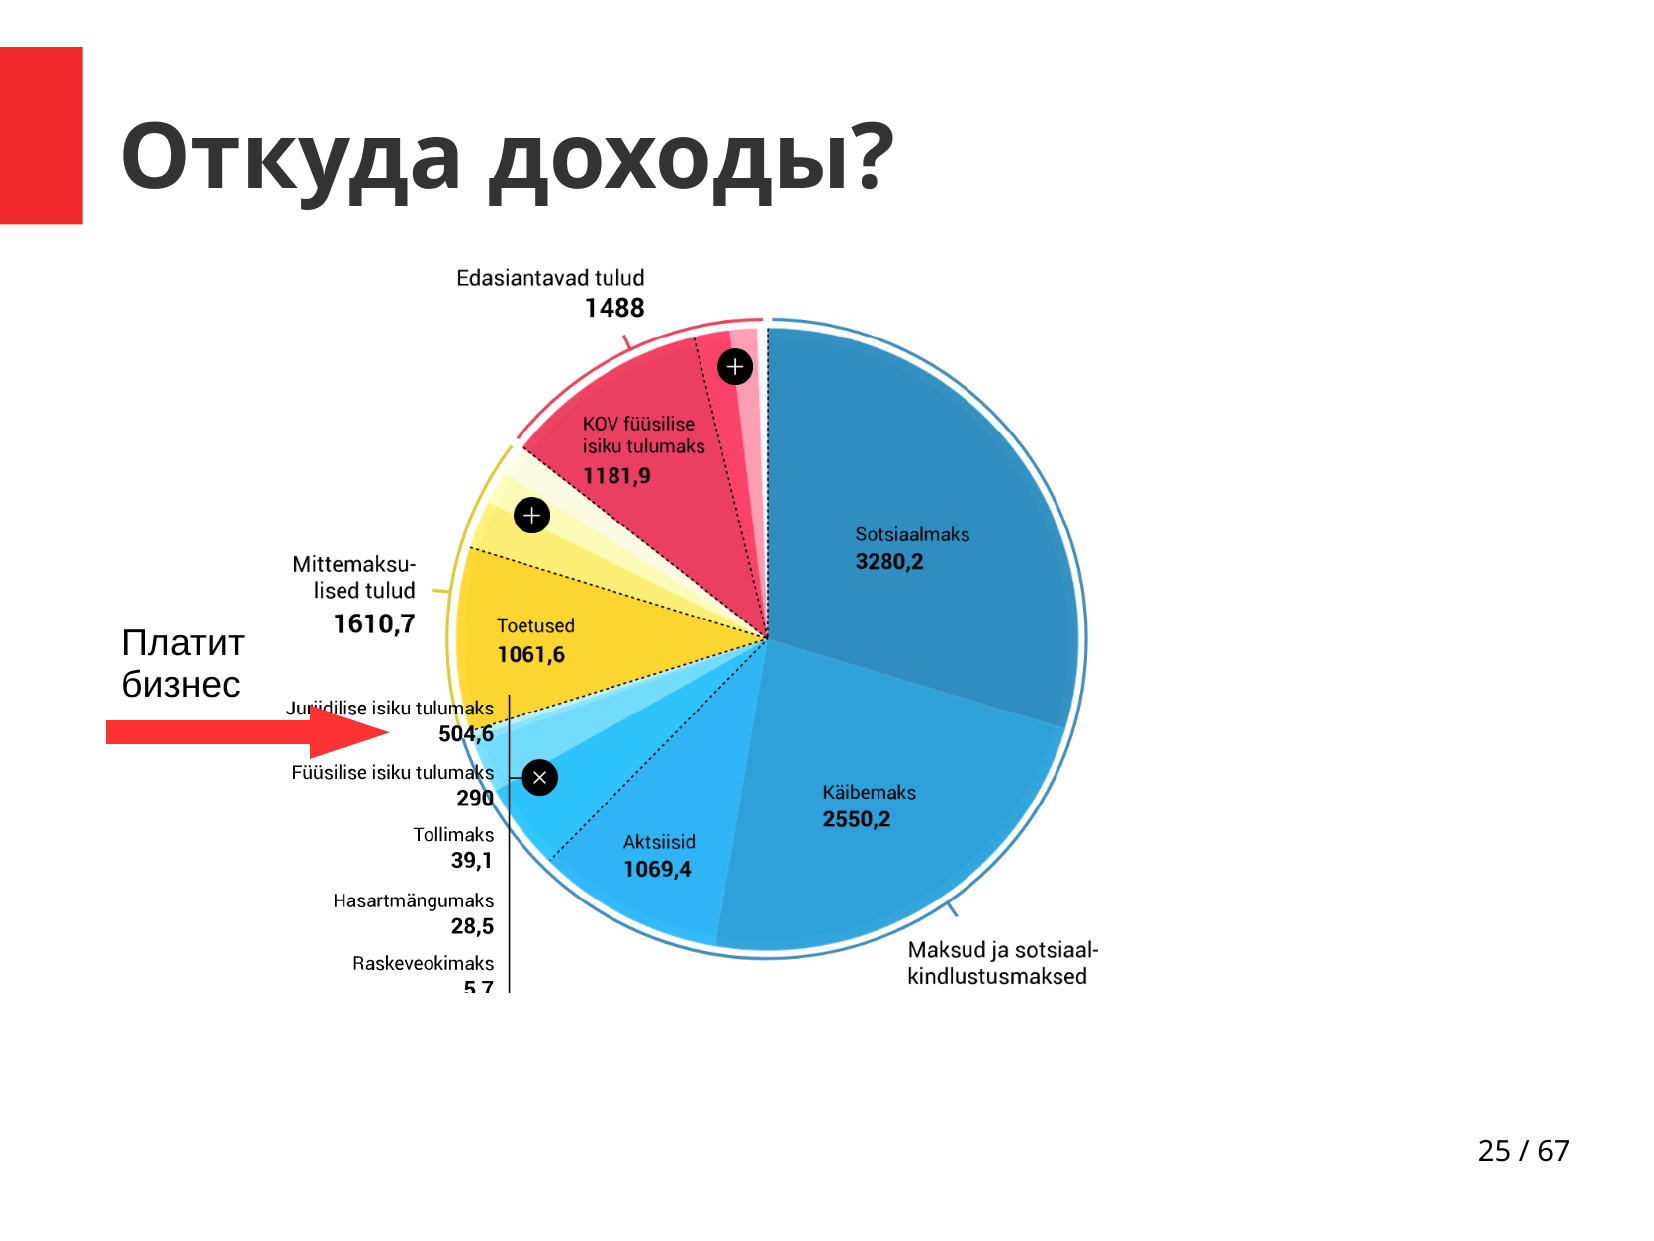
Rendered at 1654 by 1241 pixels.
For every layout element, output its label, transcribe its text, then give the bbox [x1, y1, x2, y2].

picture [165, 244, 1146, 993]
text_box Платит бизнес [106, 614, 271, 713]
title Откуда доходы? [118, 49, 1571, 257]
